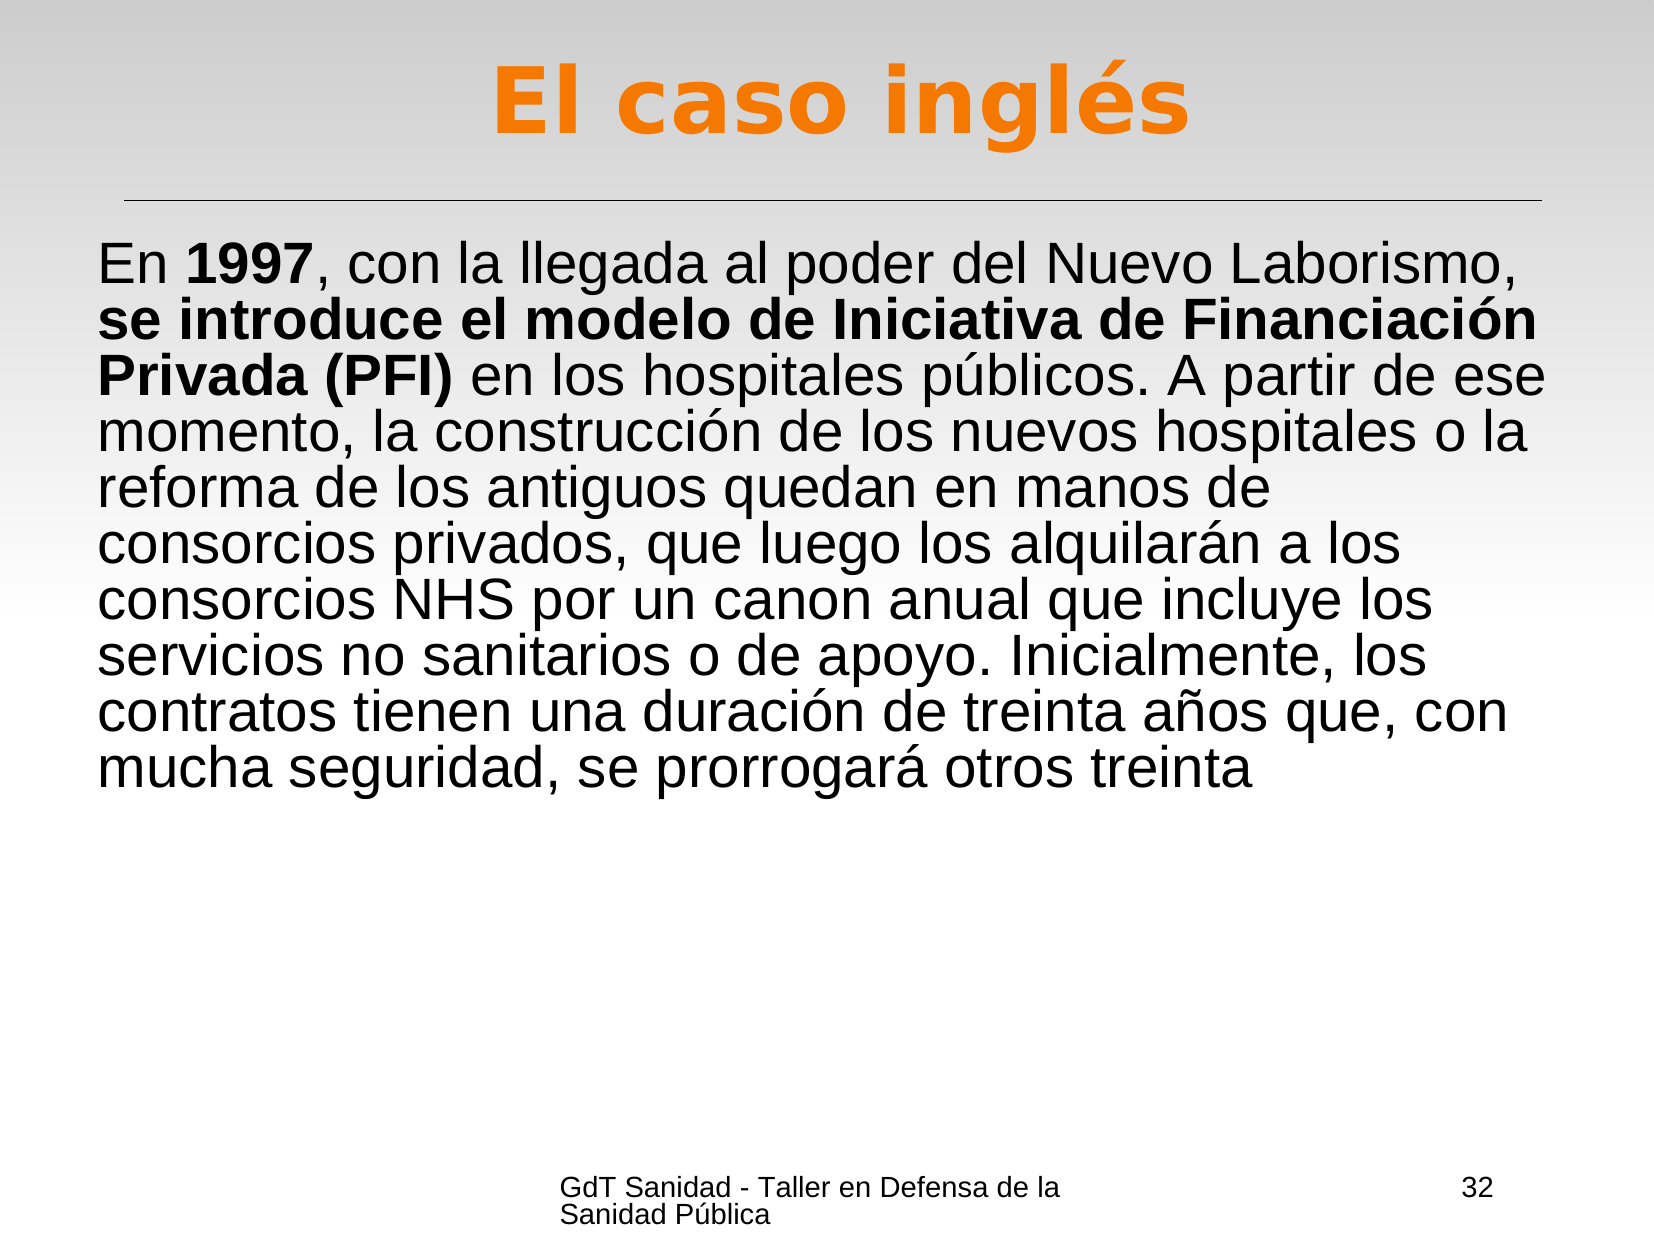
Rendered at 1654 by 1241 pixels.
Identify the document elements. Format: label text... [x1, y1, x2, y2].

list En 1997, con la llegada al poder del Nuevo Laborismo, se introduce el modelo de Iniciativa de Financiación Privada (PFI) en los hospitales públicos. A partir de ese momento, la construcción de los nuevos hospitales o la reforma de los antiguos quedan en manos de consorcios privados, que luego los alquilarán a los consorcios NHS por un canon anual que incluye los servicios no sanitarios o de apoyo. Inicialmente, los contratos tienen una duración de treinta años que, con mucha seguridad, se prorrogará otros treinta [82, 231, 1571, 1050]
title El caso inglés [59, 25, 1625, 178]
